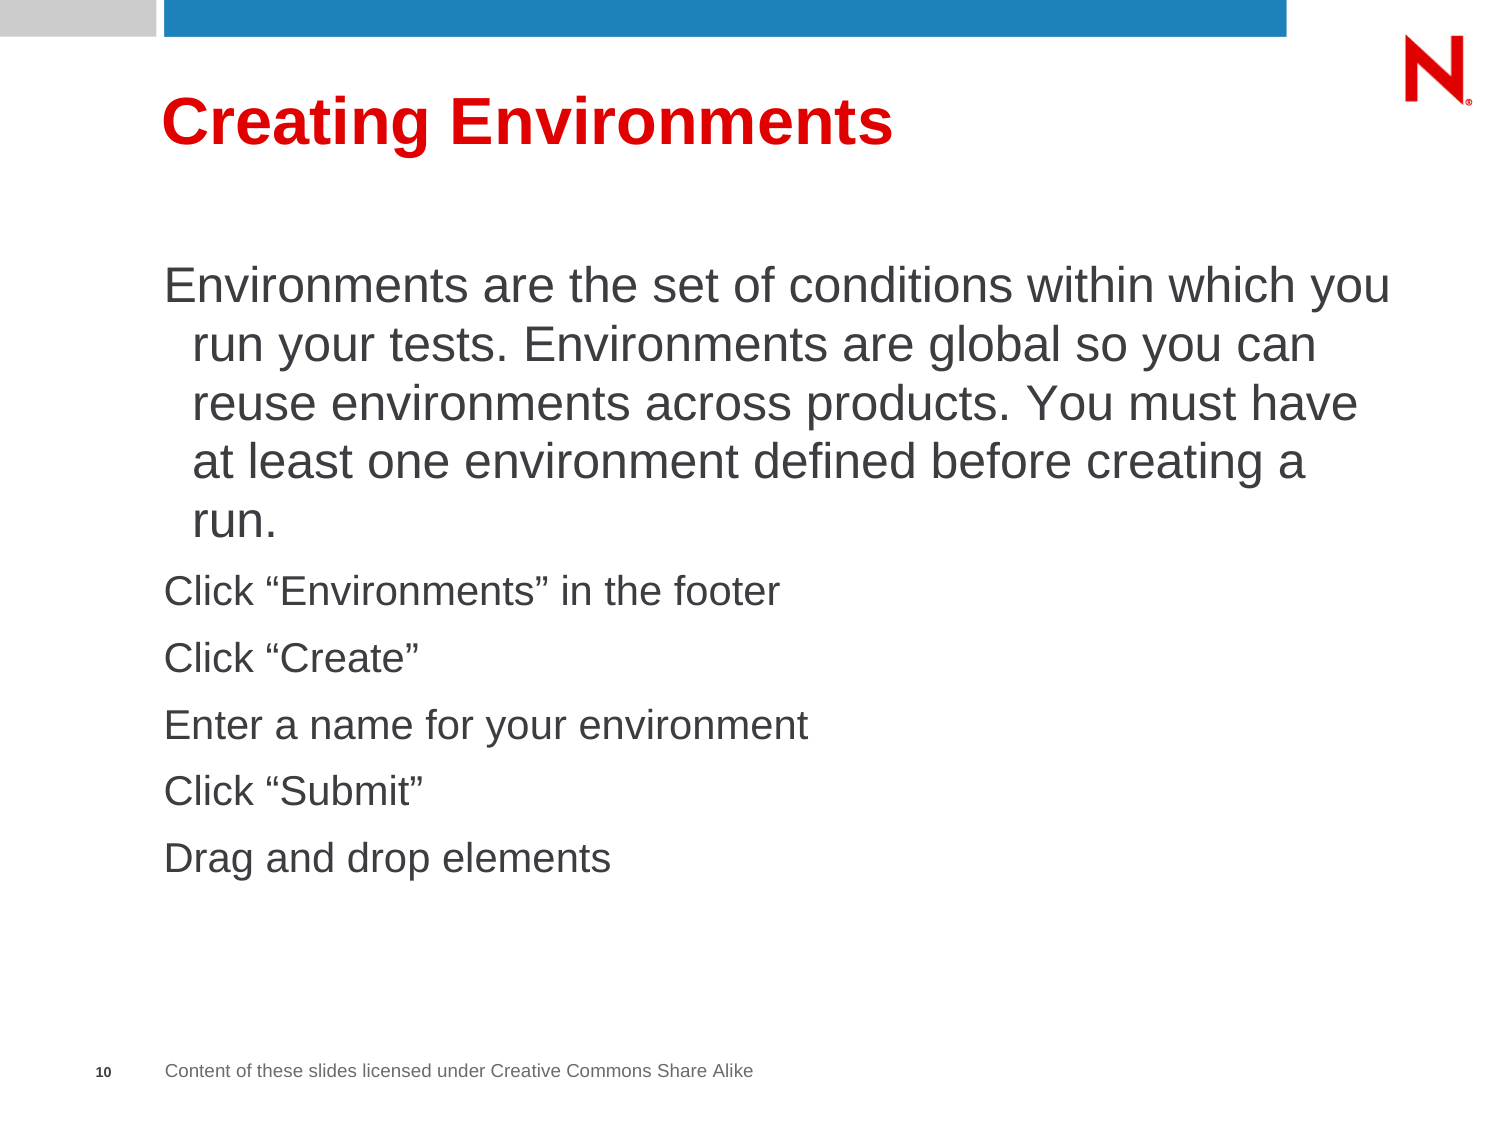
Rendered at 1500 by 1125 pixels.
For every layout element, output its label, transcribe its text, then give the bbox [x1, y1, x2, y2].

title Creating Environments [161, 41, 1383, 205]
list Environments are the set of conditions within which you run your tests. Environments are global so you can reuse environments across products. You must have at least one environment defined before creating a run. Click “Environments” in the footer Click “Create” Enter a name for your environment Click “Submit” Drag and drop elements [163, 254, 1404, 986]
picture [1403, 32, 1473, 107]
